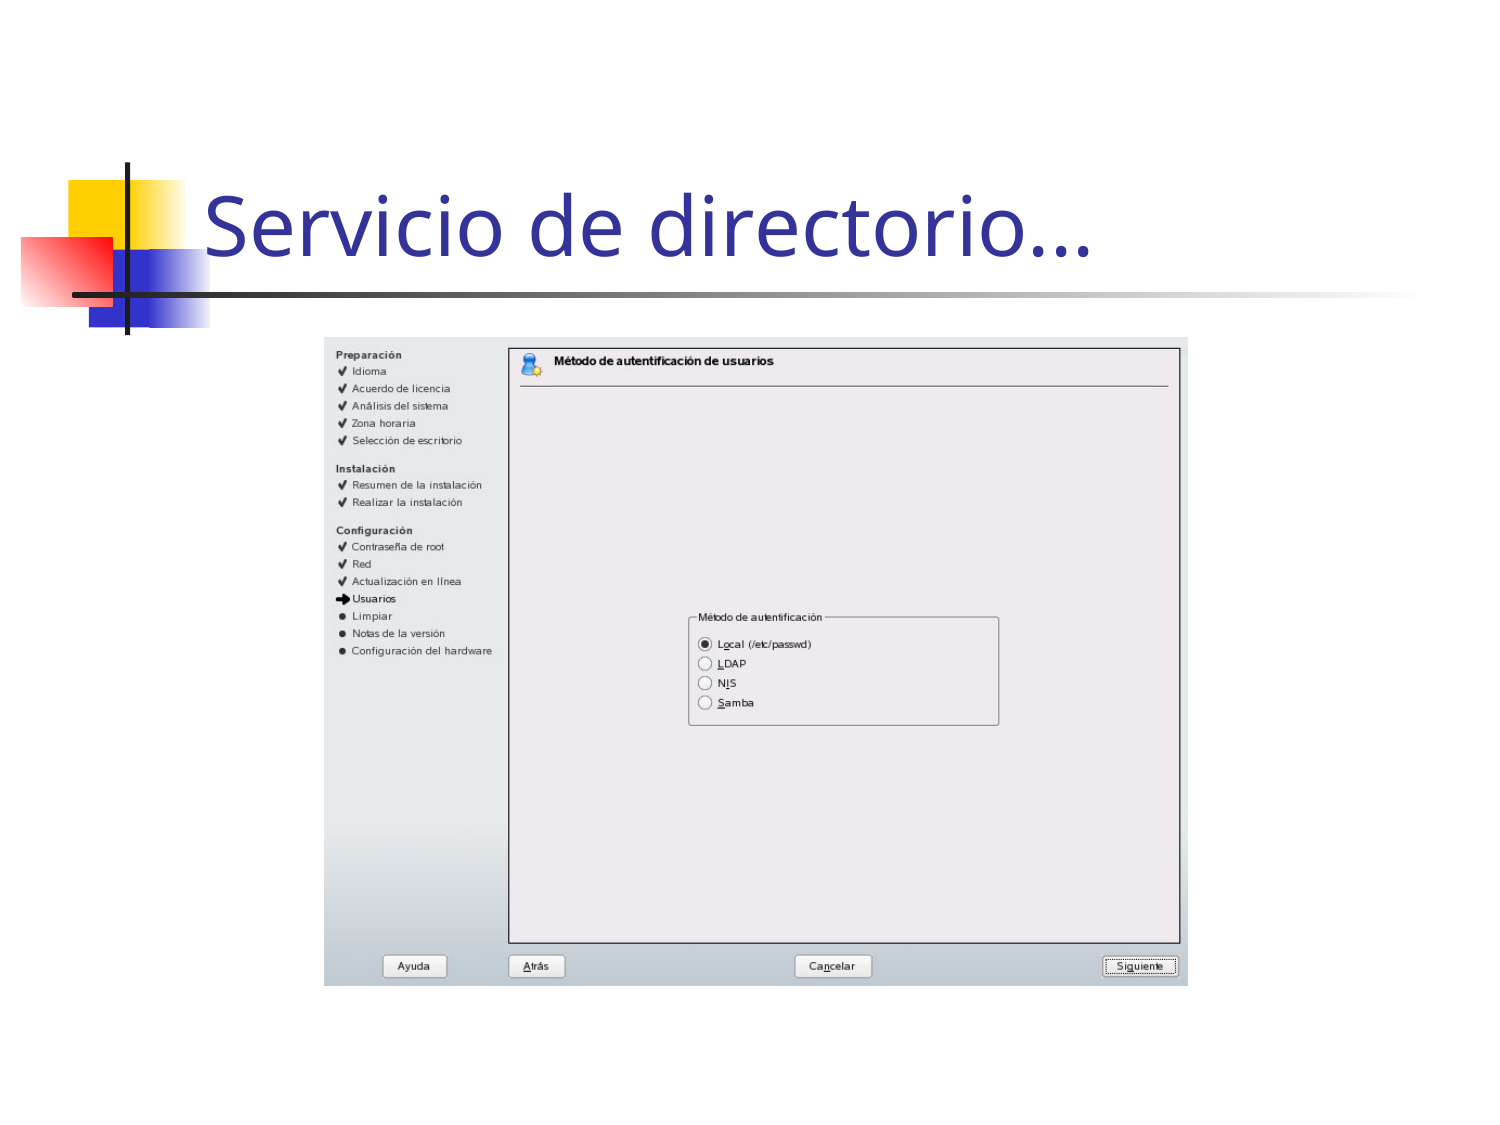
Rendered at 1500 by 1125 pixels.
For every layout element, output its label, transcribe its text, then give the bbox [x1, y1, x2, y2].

title Servicio de directorio... [188, 101, 1468, 289]
picture [324, 337, 1188, 986]
